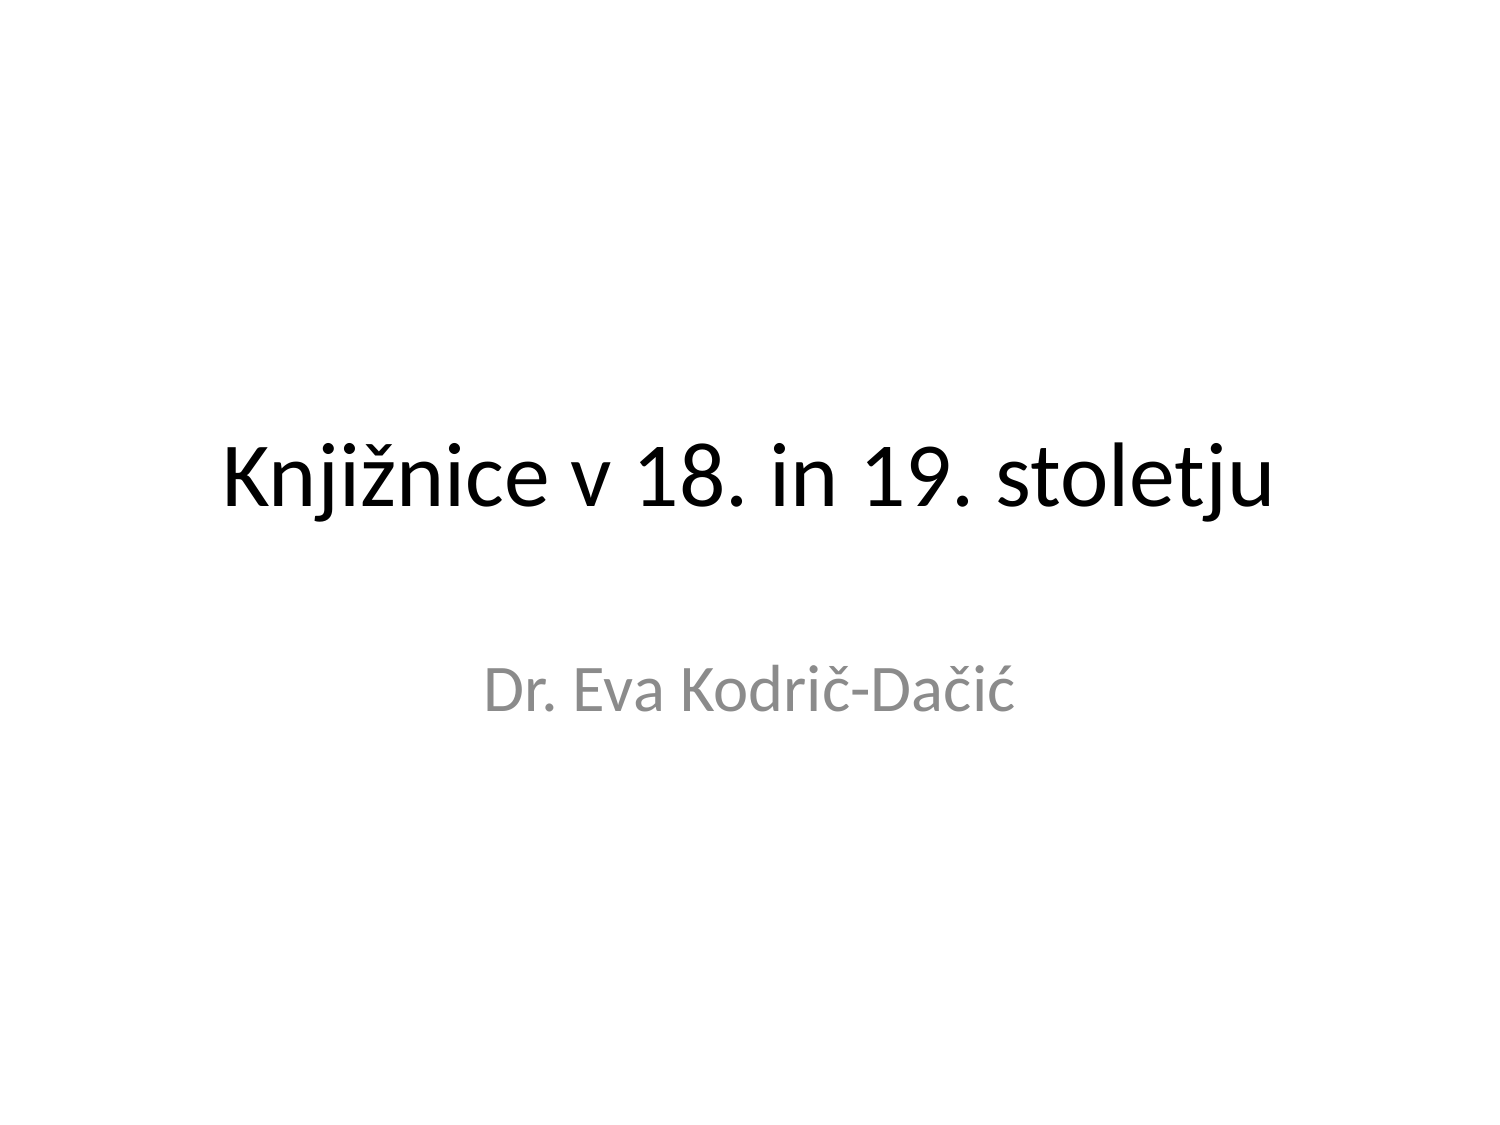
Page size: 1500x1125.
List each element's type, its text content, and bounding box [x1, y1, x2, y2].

title Knjižnice v 18. in 19. stoletju [112, 349, 1388, 591]
subtitle Dr. Eva Kodrič-Dačić [225, 637, 1275, 925]
